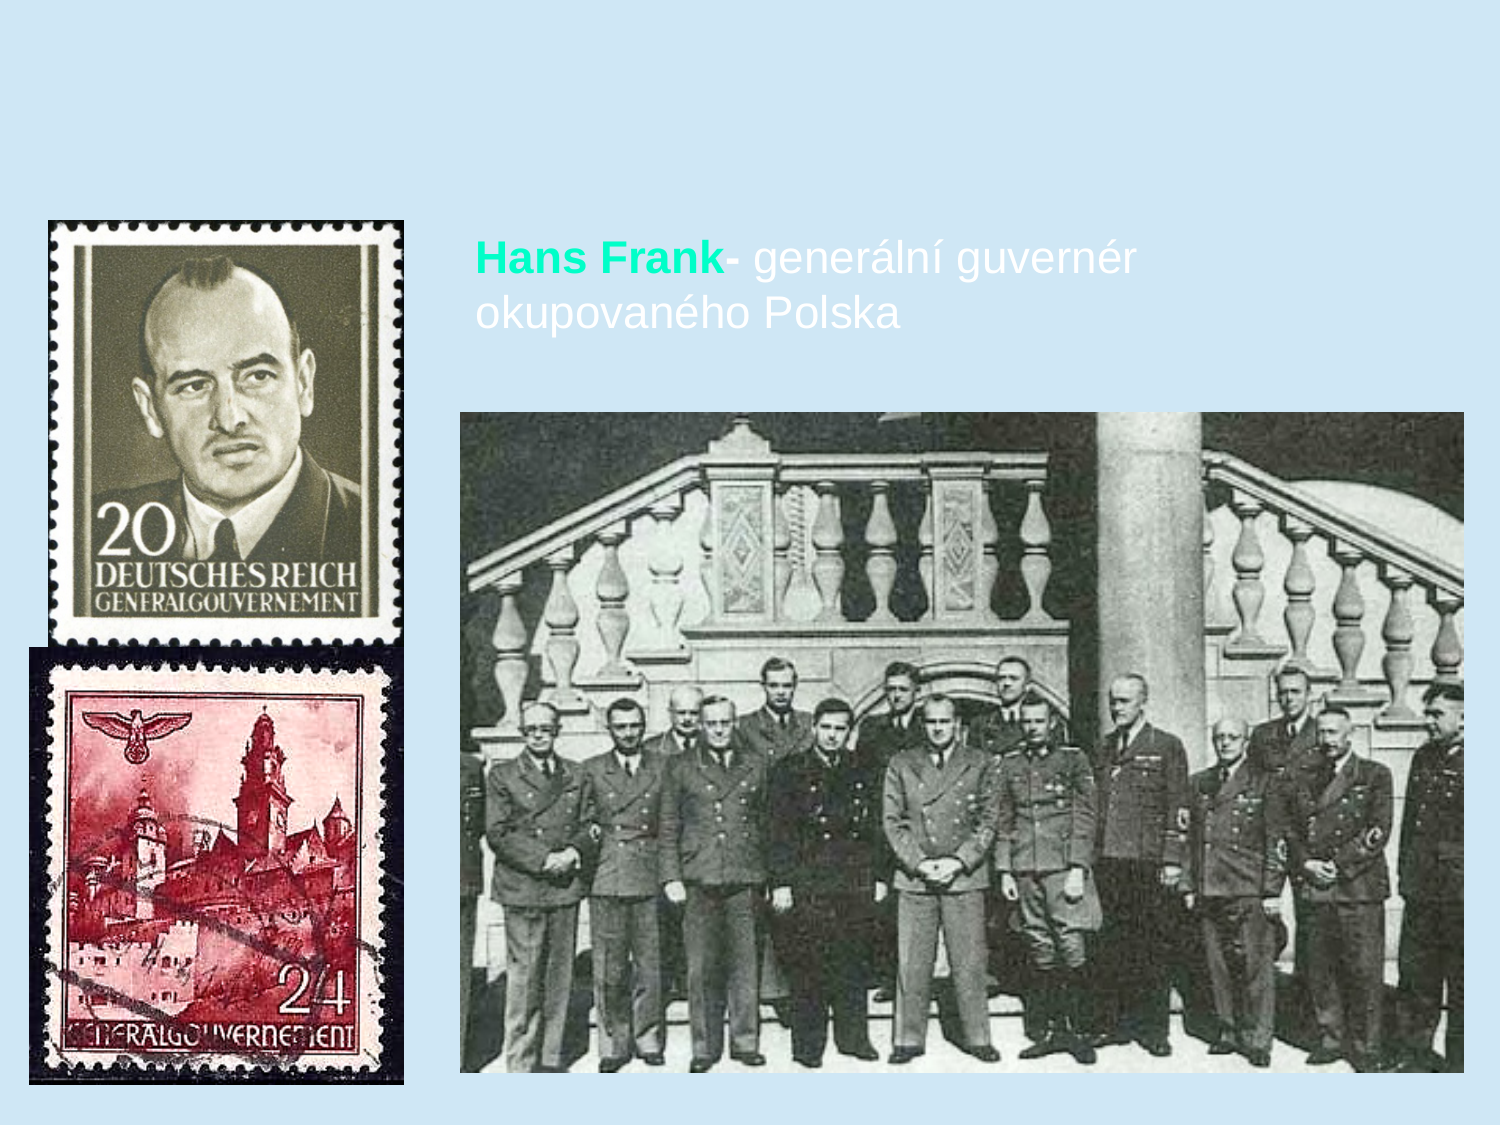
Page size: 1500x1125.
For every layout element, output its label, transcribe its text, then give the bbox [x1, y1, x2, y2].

picture [29, 220, 404, 1086]
text_box Hans Frank- generální guvernér okupovaného Polska [460, 220, 1211, 346]
picture [460, 412, 1464, 1073]
